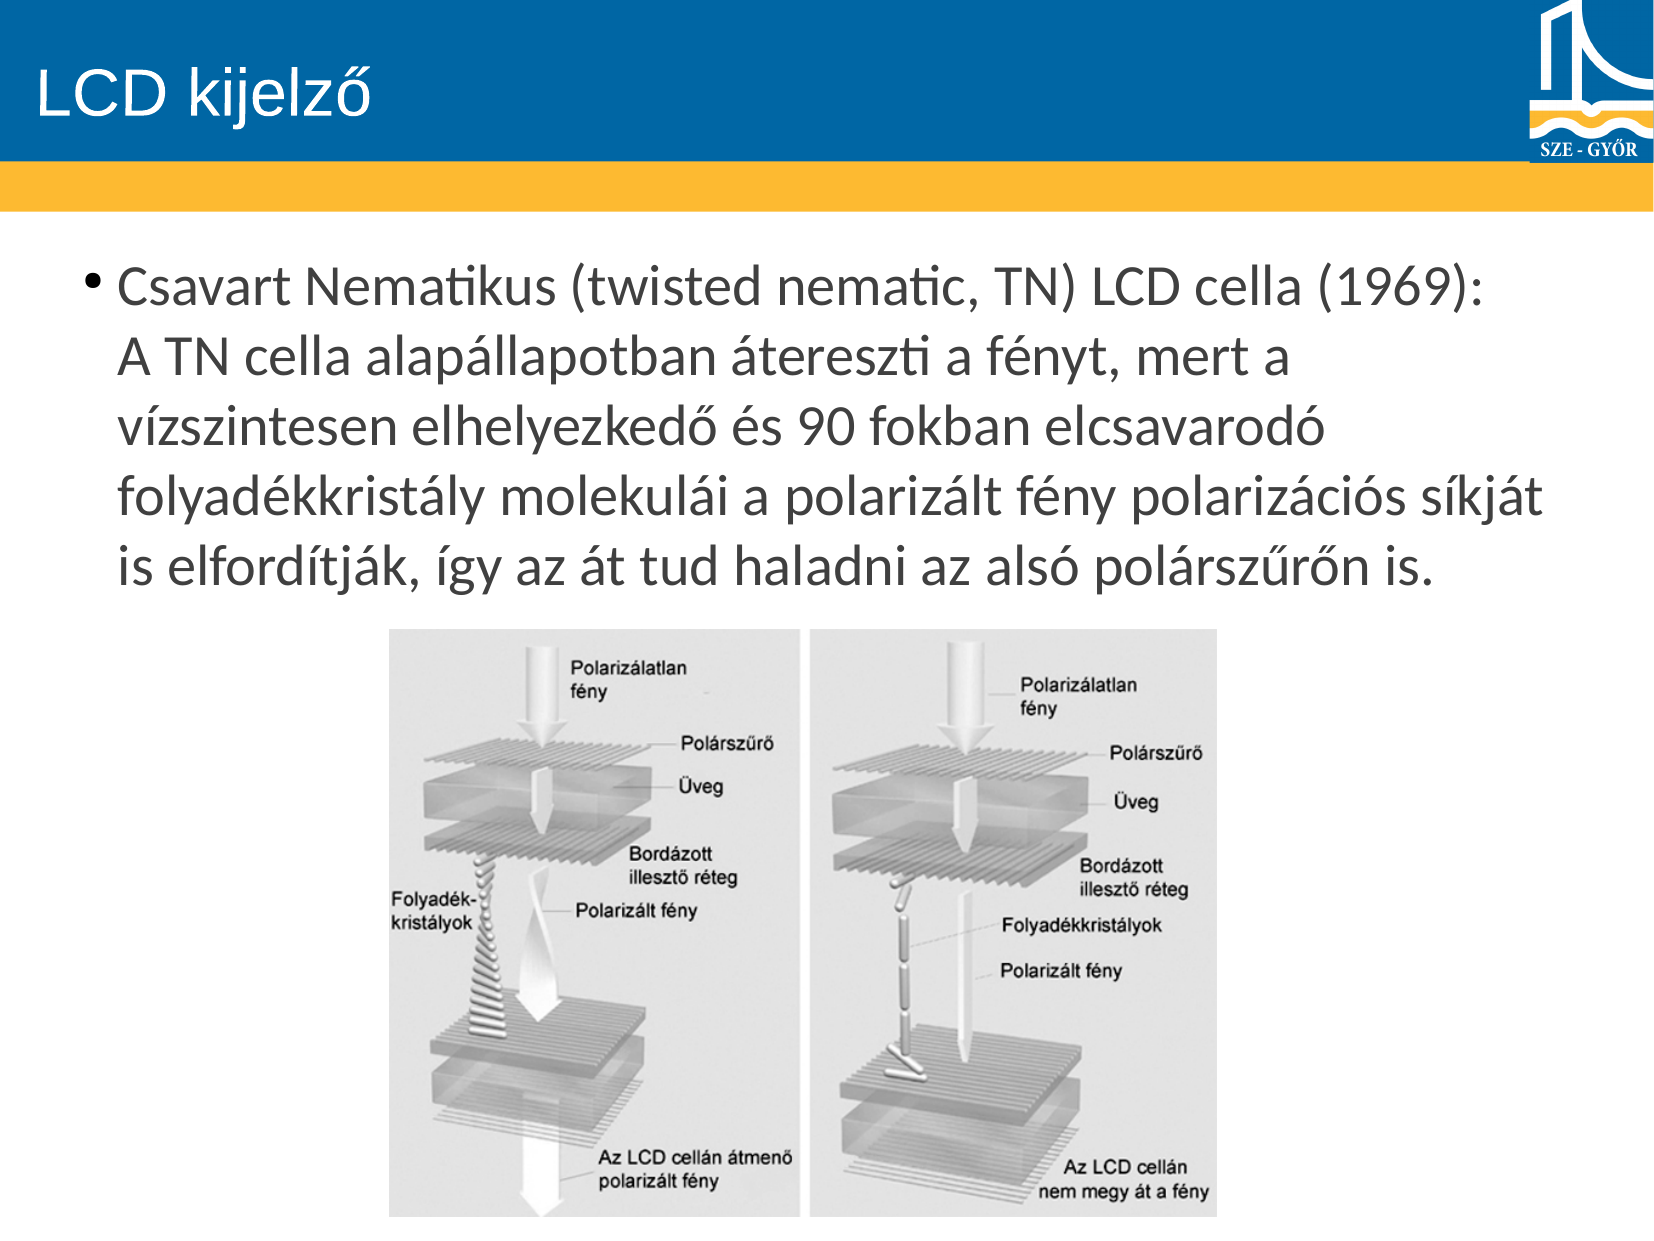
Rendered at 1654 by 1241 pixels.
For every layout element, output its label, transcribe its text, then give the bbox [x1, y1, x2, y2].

picture [1529, 0, 1654, 163]
text_box LCD kijelző [34, 48, 1524, 144]
text_box Csavart Nematikus (twisted nematic, TN) LCD cella (1969): A TN cella alapállapotban átereszti a fényt, mert a vízszintesen elhelyezkedő és 90 fokban elcsavarodó folyadékkristály molekulái a polarizált fény polarizációs síkját is elfordítják, így az át tud haladni az alsó polárszűrőn is. [82, 247, 1571, 1198]
picture [389, 629, 1217, 1217]
